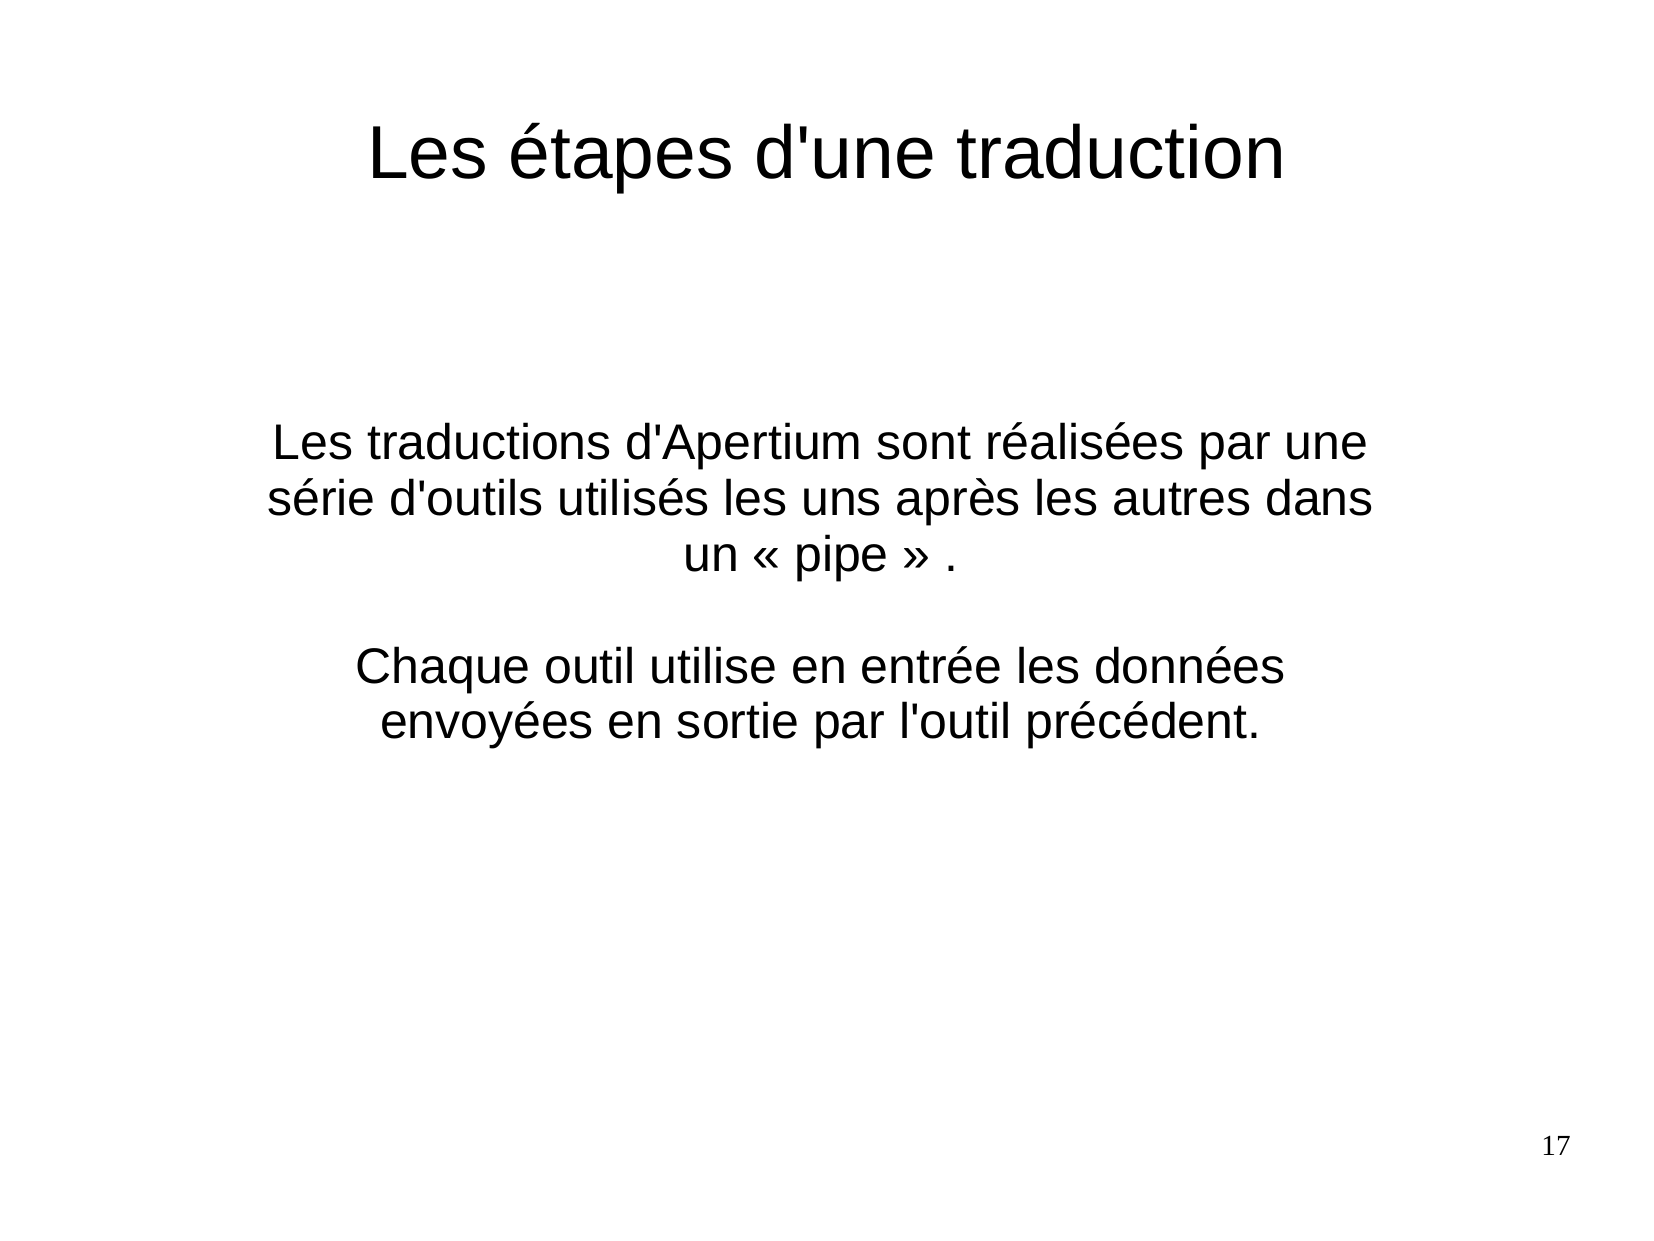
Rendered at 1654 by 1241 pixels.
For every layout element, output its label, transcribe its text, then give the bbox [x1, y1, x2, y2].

title Les étapes d'une traduction [82, 49, 1571, 257]
subtitle Les traductions d'Apertium sont réalisées par une série d'outils utilisés les uns après les autres dans un « pipe » . Chaque outil utilise en entrée les données envoyées en sortie par l'outil précédent. [248, 290, 1394, 875]
